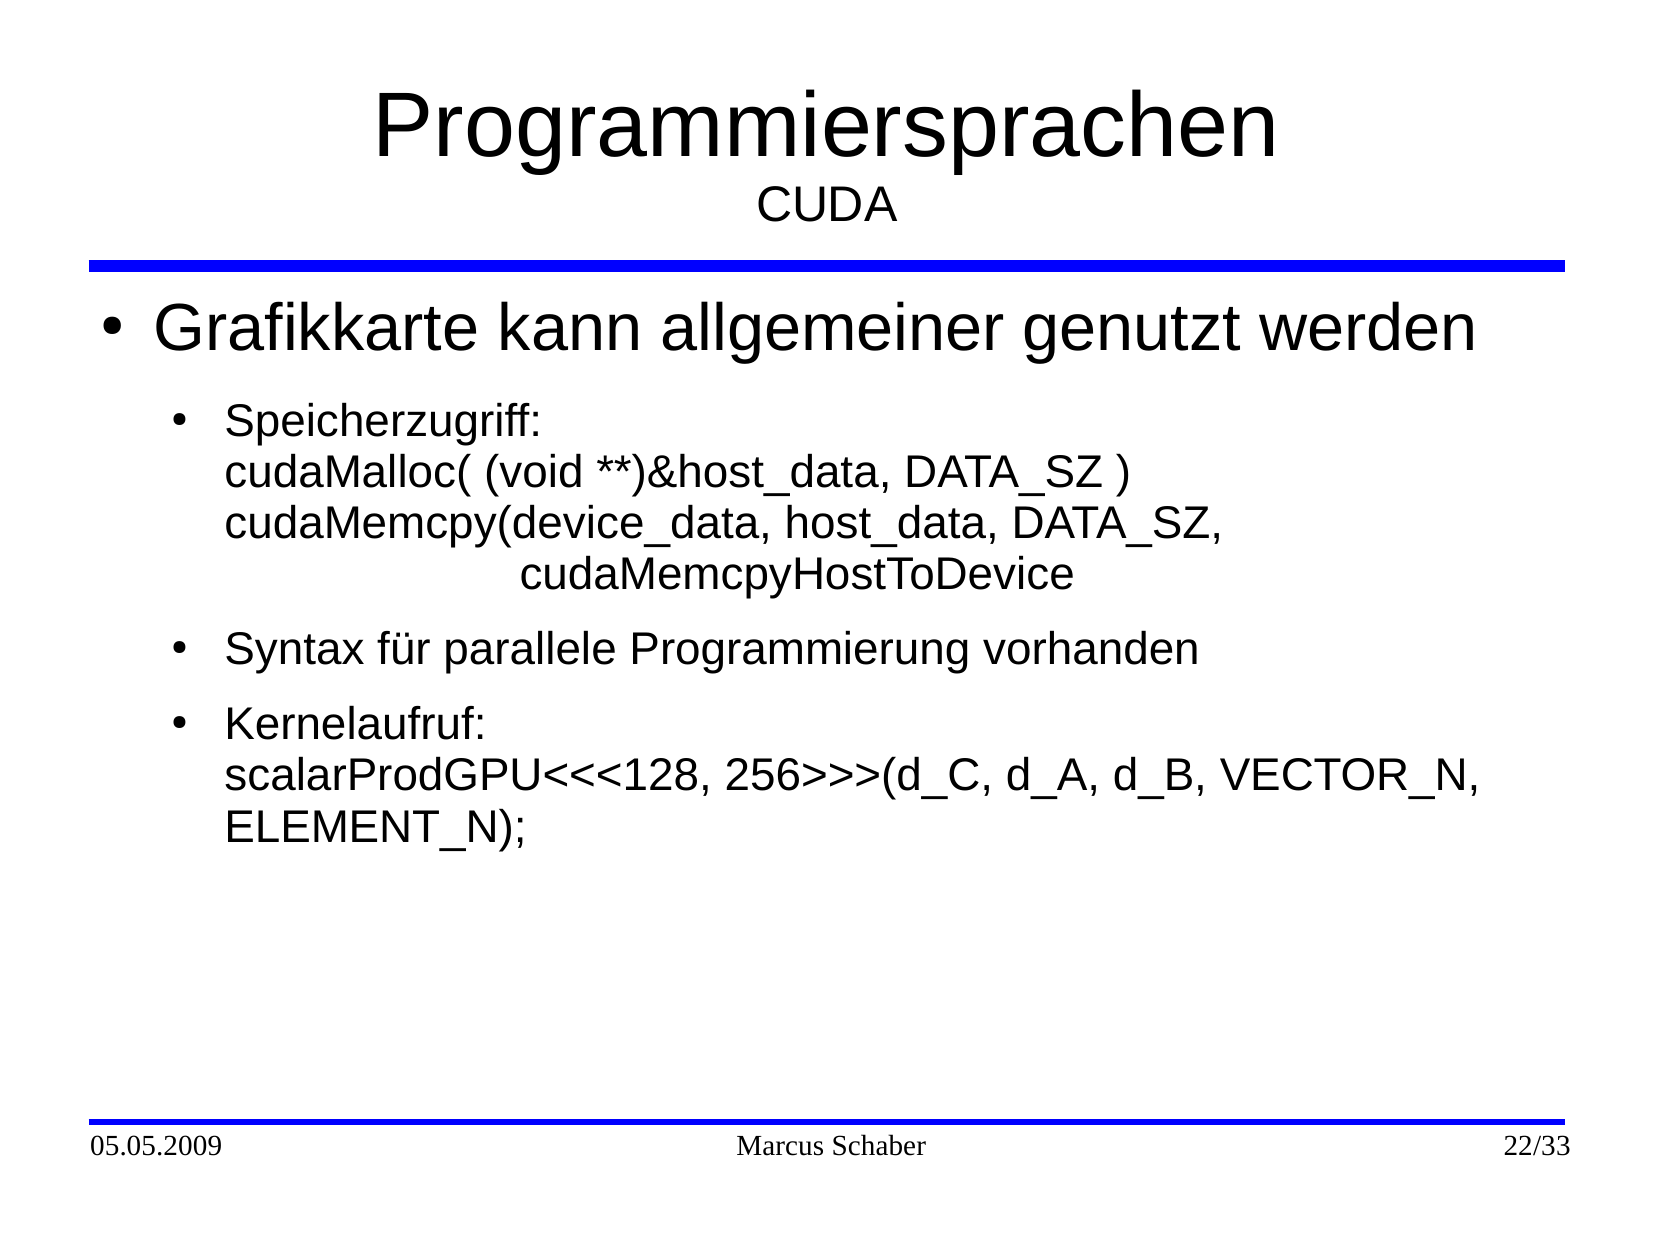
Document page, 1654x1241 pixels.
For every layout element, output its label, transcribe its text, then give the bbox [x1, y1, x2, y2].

list Grafikkarte kann allgemeiner genutzt werden Speicherzugriff: cudaMalloc( (void **)&host_data, DATA_SZ ) cudaMemcpy(device_data, host_data, DATA_SZ, cudaMemcpyHostToDevice Syntax für parallele Programmierung vorhanden Kernelaufruf: scalarProdGPU<<<128, 256>>>(d_C, d_A, d_B, VECTOR_N, ELEMENT_N); [82, 290, 1571, 1109]
title Programmiersprachen CUDA [82, 49, 1571, 257]
